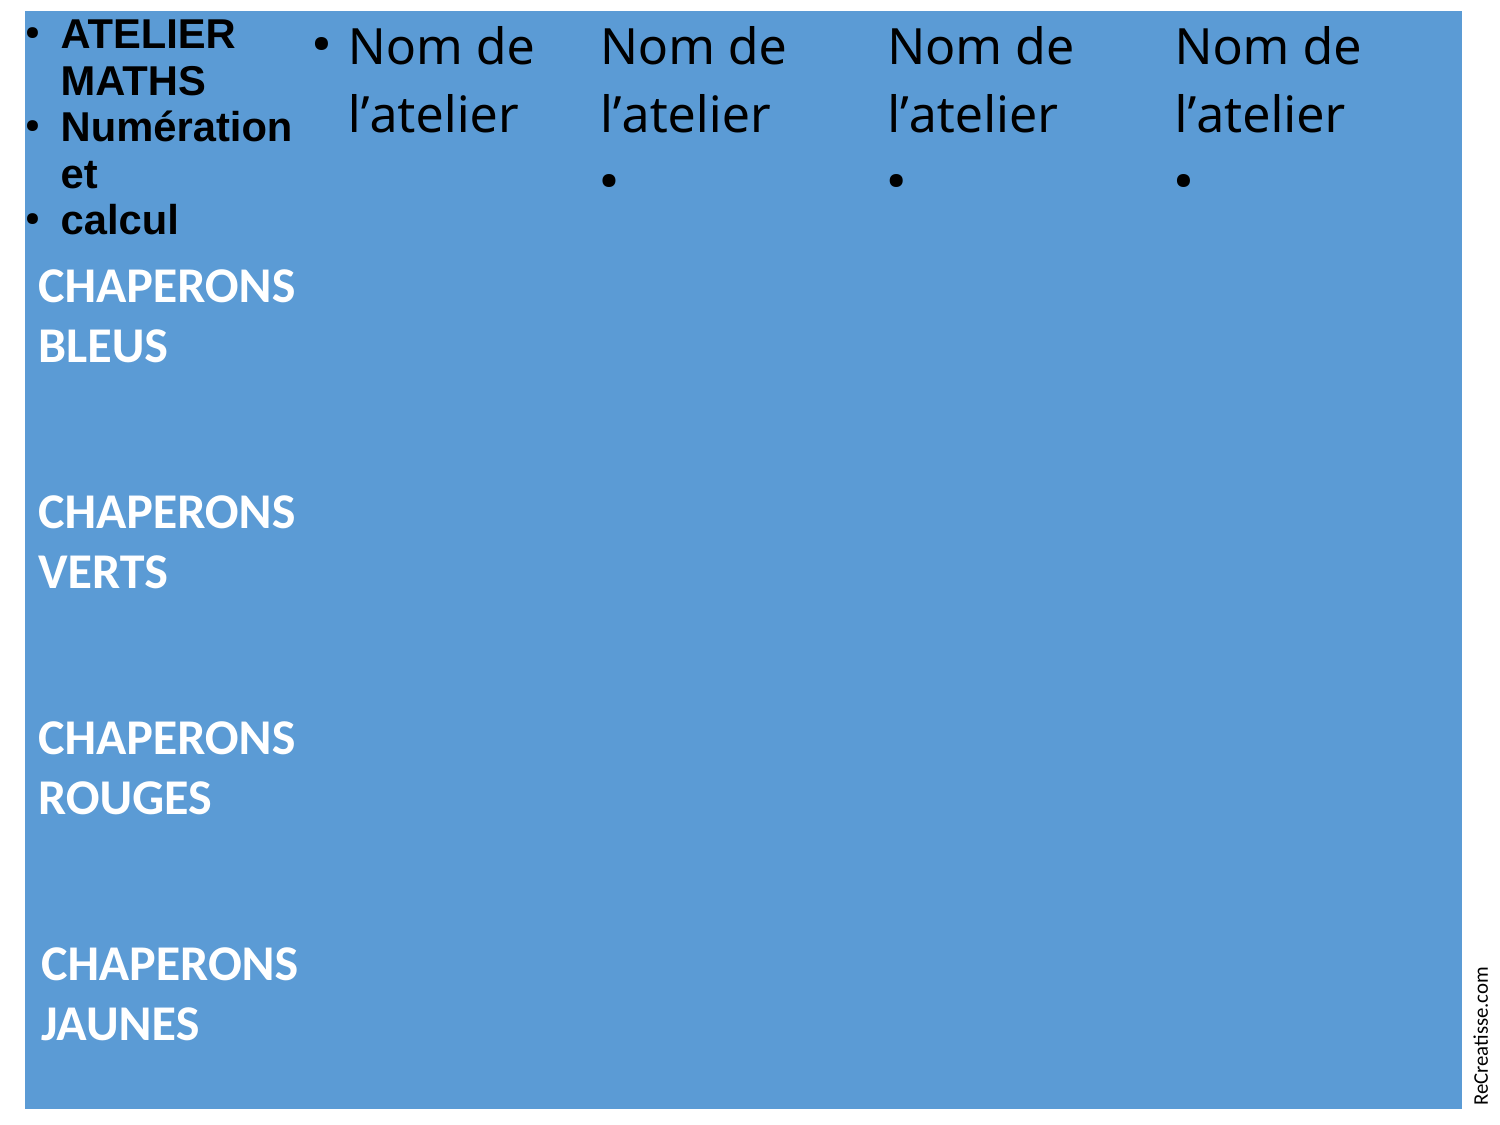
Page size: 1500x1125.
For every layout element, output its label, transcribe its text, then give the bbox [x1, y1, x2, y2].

table_cell [313, 380, 600, 460]
table_cell [25, 606, 313, 676]
table_cell [600, 460, 887, 676]
table_cell [600, 244, 887, 460]
table_cell [600, 676, 887, 893]
text_box CHAPERONS JAUNES [26, 923, 776, 1058]
table_cell [25, 676, 313, 697]
table_cell [313, 676, 600, 697]
text_box ReCreatisse.com [1460, 952, 1500, 1120]
table_header ATELIER MATHS Numération et calcul [25, 11, 313, 244]
table_cell [600, 893, 887, 1109]
text_box CHAPERONS ROUGES [23, 697, 773, 832]
table_cell [887, 676, 1175, 893]
table_cell [1175, 244, 1462, 460]
table_cell [25, 380, 313, 460]
table_header Nom de l’atelier [600, 11, 887, 244]
table_header Nom de l’atelier [887, 11, 1175, 244]
text_box CHAPERONS BLEUS [23, 245, 773, 380]
table_cell [25, 832, 313, 893]
table_cell [313, 1058, 600, 1109]
table_cell [25, 893, 313, 1109]
table_cell [313, 460, 600, 471]
table_cell [887, 893, 1175, 1109]
table_cell [1175, 893, 1462, 1109]
table_cell [313, 832, 600, 893]
table_header Nom de l’atelier [1175, 11, 1462, 244]
table_cell [1175, 460, 1462, 676]
table_cell [887, 460, 1175, 676]
table_header Nom de l’atelier [313, 11, 600, 244]
table_cell [887, 244, 1175, 460]
table_cell [313, 606, 600, 676]
table_cell [1175, 676, 1462, 893]
table_cell [25, 460, 313, 471]
text_box CHAPERONS VERTS [23, 471, 773, 606]
table_cell [313, 893, 600, 923]
